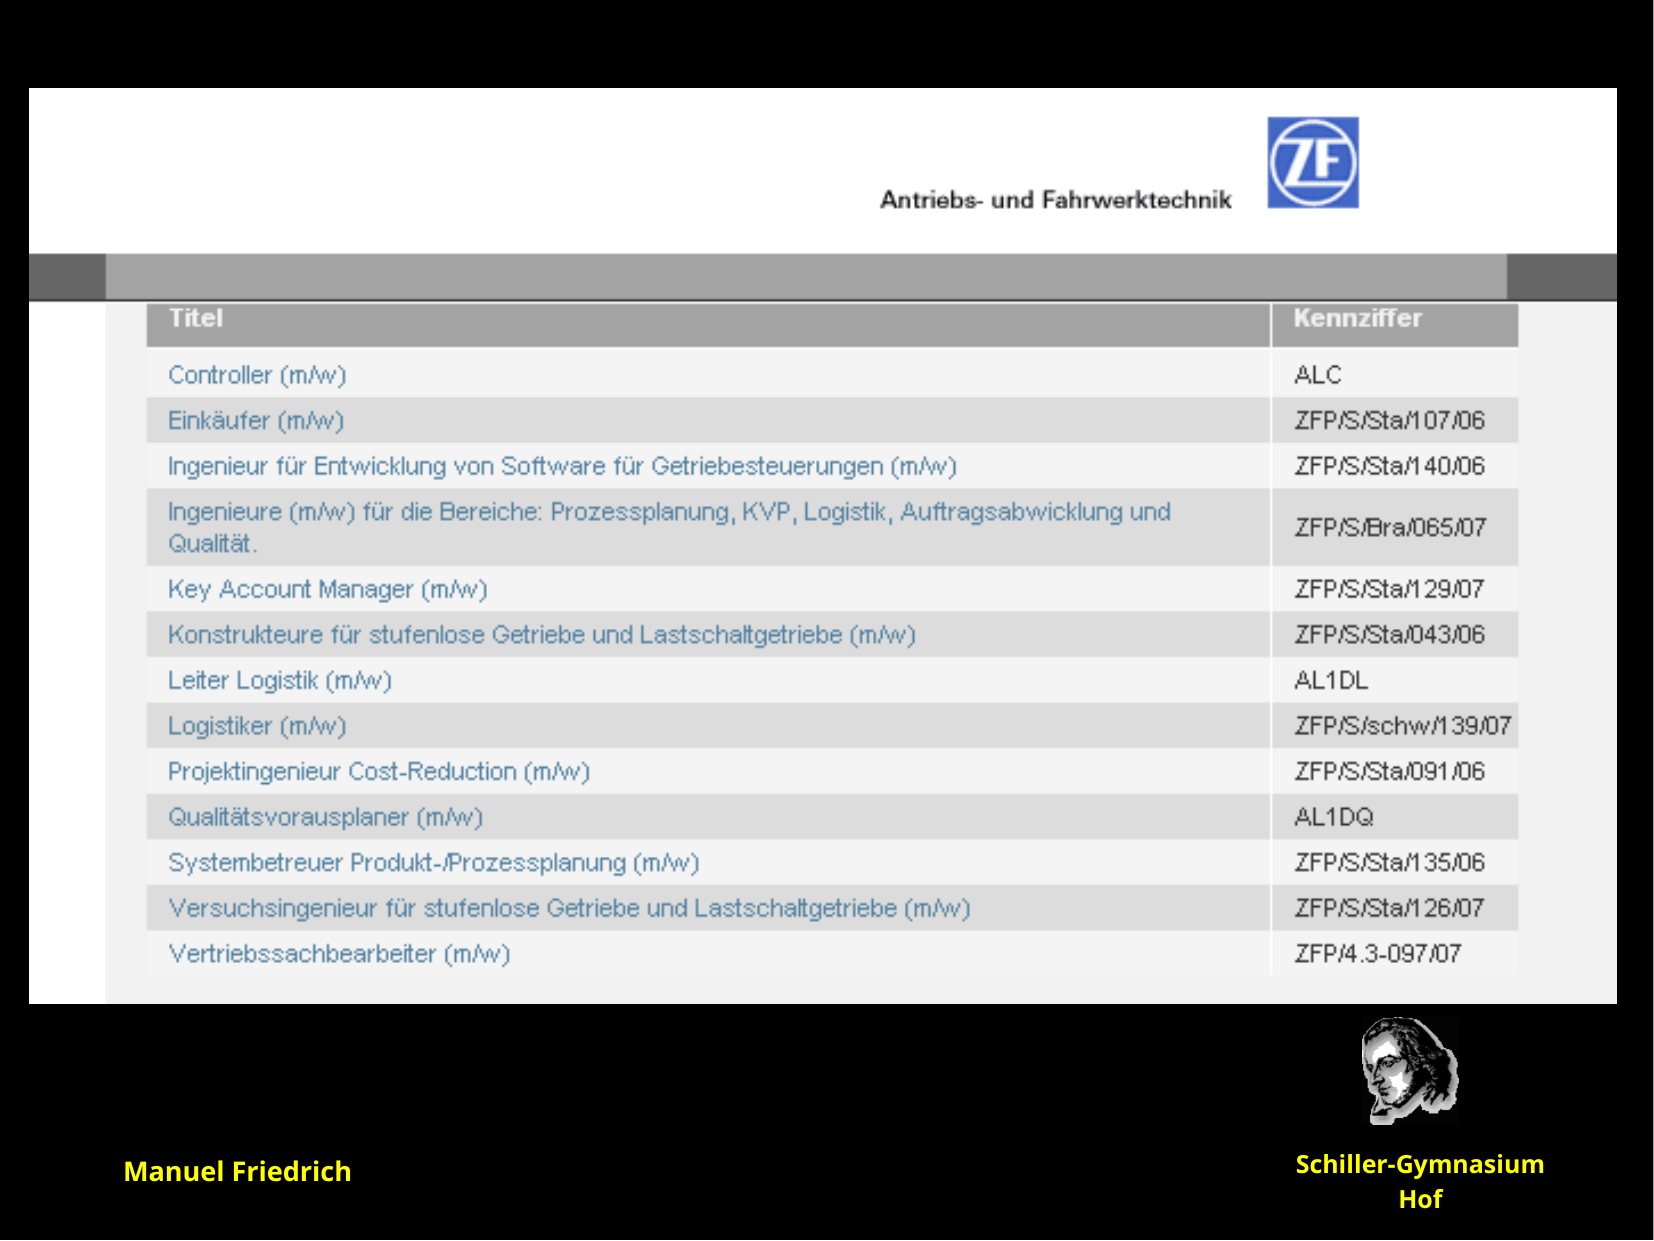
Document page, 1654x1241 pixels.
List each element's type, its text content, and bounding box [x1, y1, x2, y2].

text_box Manuel Friedrich [123, 1151, 353, 1191]
picture [29, 88, 1617, 1004]
text_box Schiller-Gymnasium Hof [1295, 1145, 1546, 1216]
picture [1362, 1017, 1459, 1126]
